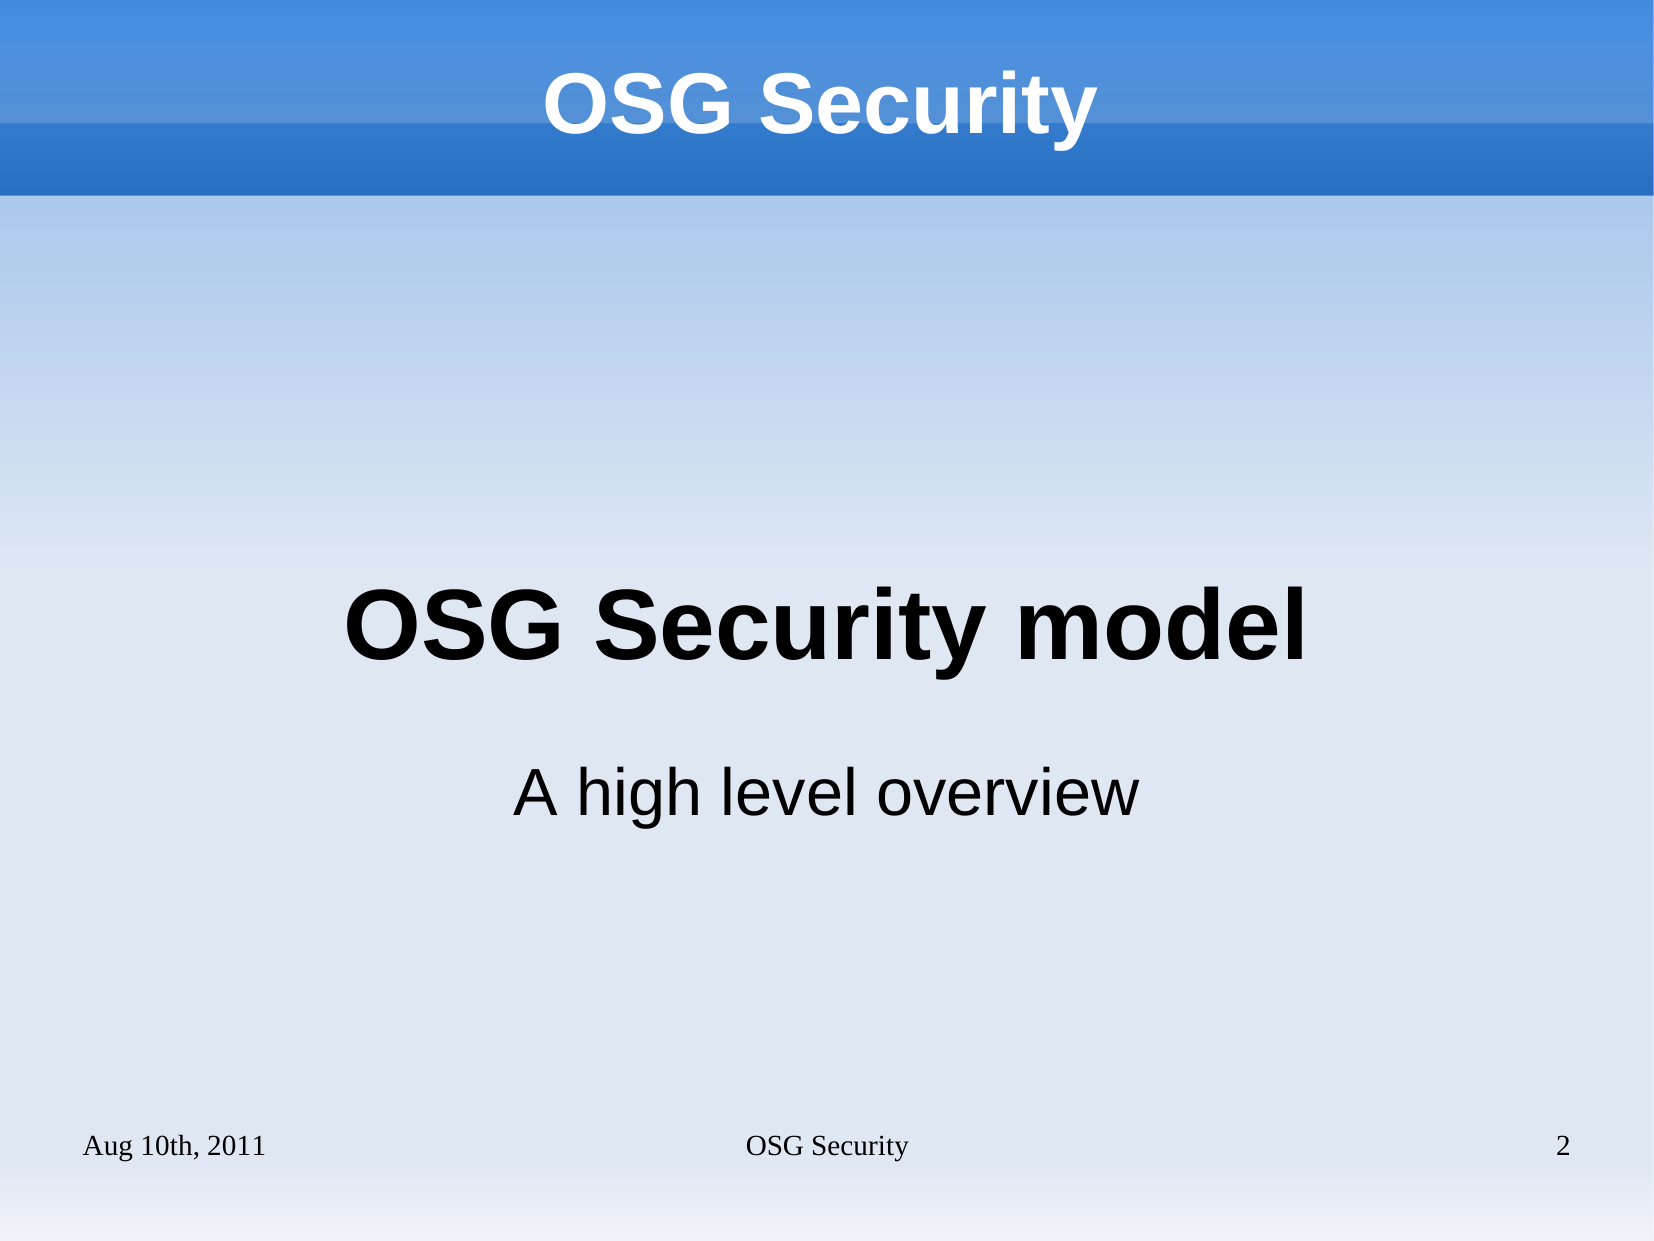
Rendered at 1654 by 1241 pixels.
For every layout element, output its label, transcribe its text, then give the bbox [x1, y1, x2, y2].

subtitle OSG Security model A high level overview [82, 290, 1571, 1109]
title OSG Security [76, 0, 1565, 208]
picture [0, 0, 1654, 1241]
